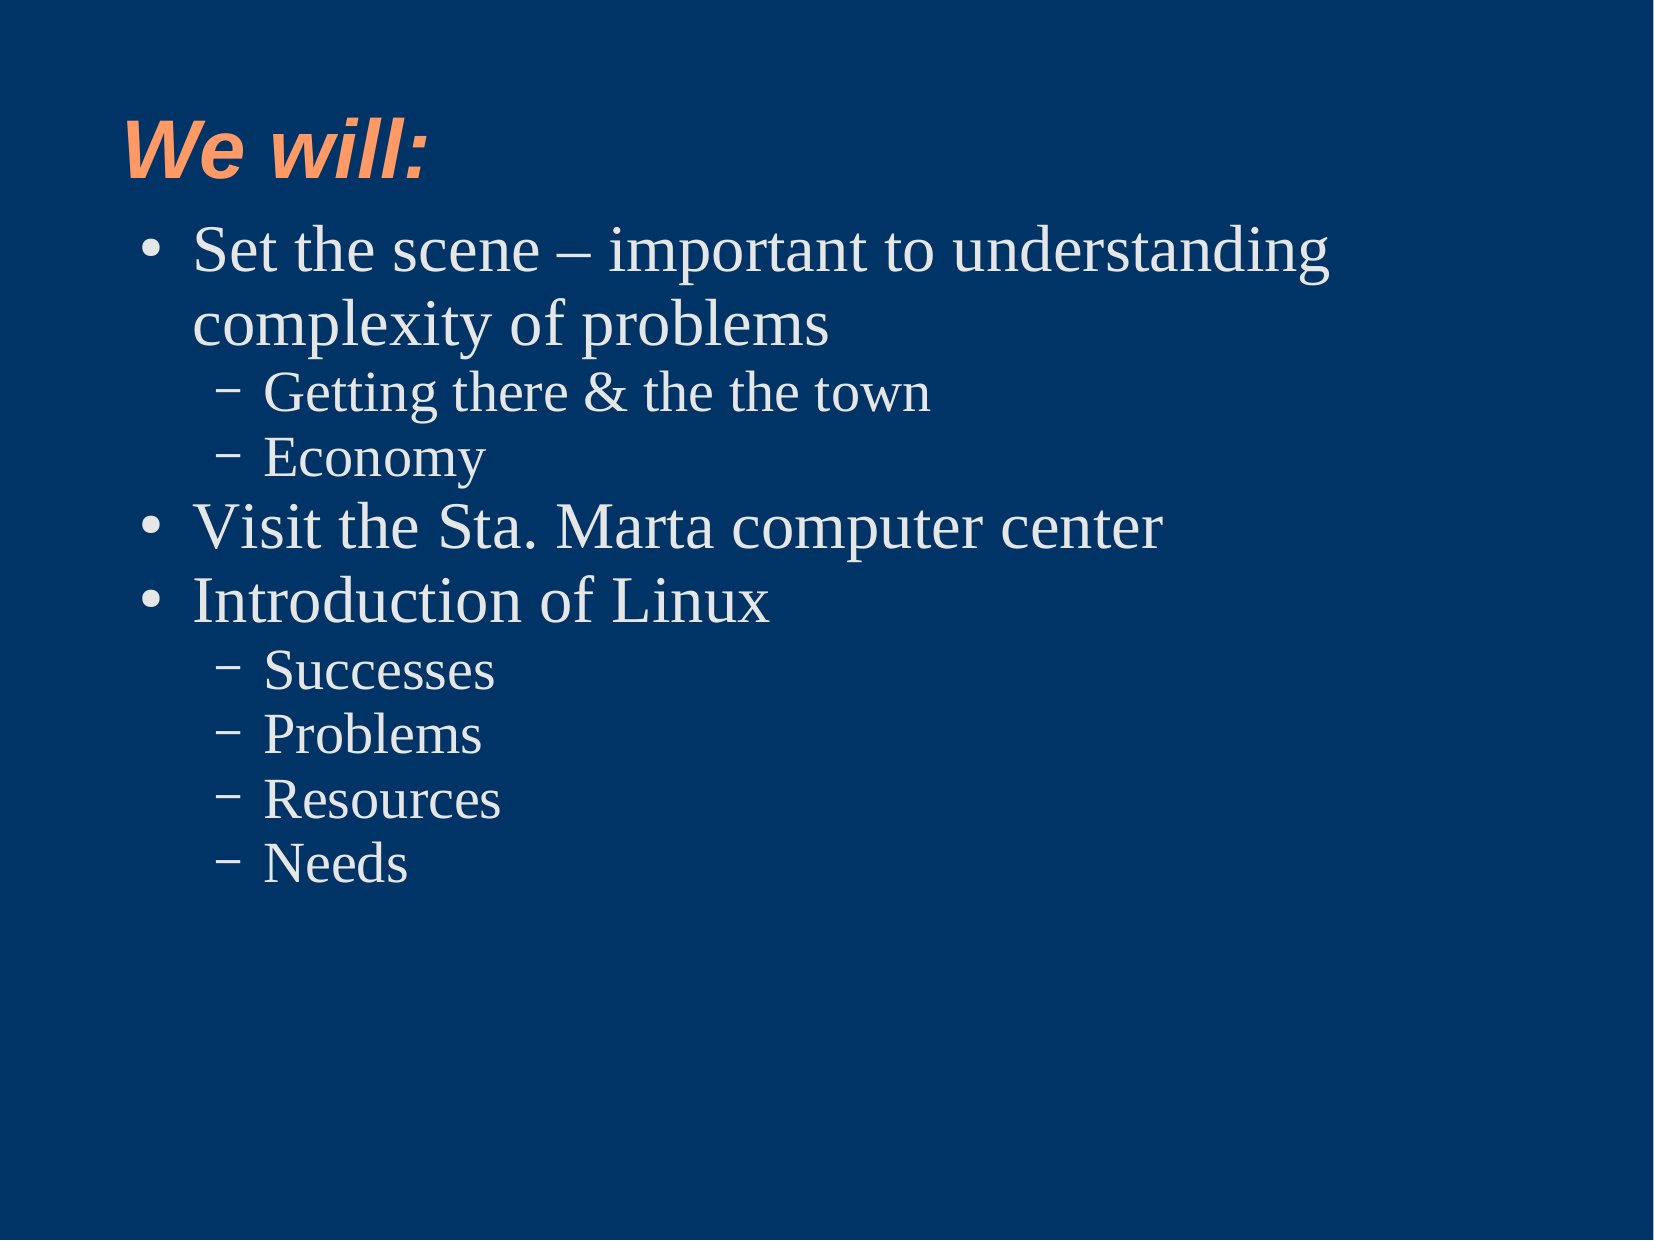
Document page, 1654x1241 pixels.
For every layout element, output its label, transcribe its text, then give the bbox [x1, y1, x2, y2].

title We will: [121, 46, 1534, 211]
list Set the scene – important to understanding complexity of problems Getting there & the the town Economy Visit the Sta. Marta computer center Introduction of Linux Successes Problems Resources Needs [121, 211, 1561, 1066]
